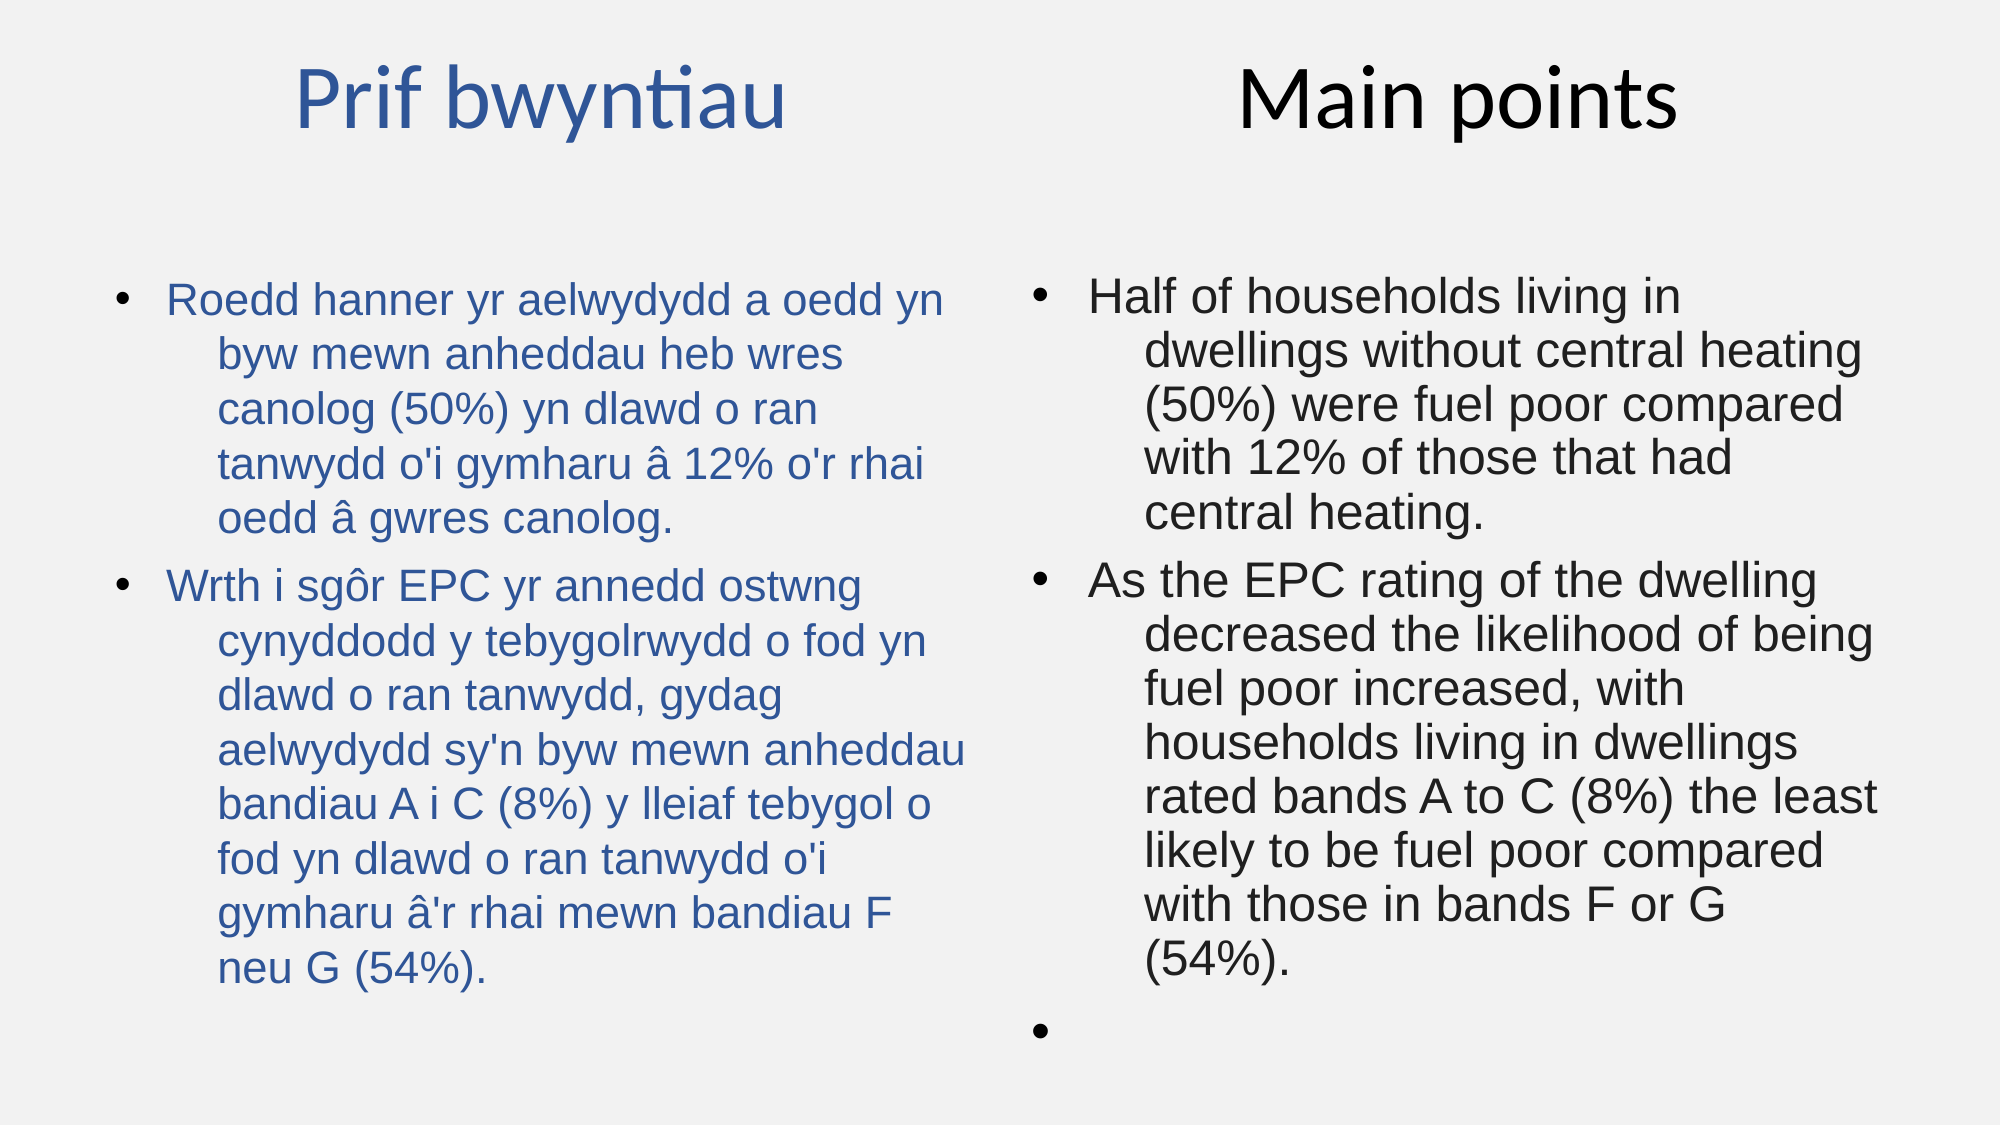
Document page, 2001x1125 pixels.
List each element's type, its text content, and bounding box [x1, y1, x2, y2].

text_box Main points [1016, 0, 1901, 186]
list Half of households living in dwellings without central heating (50%) were fuel poor compared with 12% of those that had central heating. As the EPC rating of the dwelling decreased the likelihood of being fuel poor increased, with households living in dwellings rated bands A to C (8%) the least likely to be fuel poor compared with those in bands F or G (54%). [1016, 262, 1901, 1005]
title Prif bwyntiau [99, 0, 984, 186]
list Roedd hanner yr aelwydydd a oedd yn byw mewn anheddau heb wres canolog (50%) yn dlawd o ran tanwydd o'i gymharu â 12% o'r rhai oedd â gwres canolog. Wrth i sgôr EPC yr annedd ostwng cynyddodd y tebygolrwydd o fod yn dlawd o ran tanwydd, gydag aelwydydd sy'n byw mewn anheddau bandiau A i C (8%) y lleiaf tebygol o fod yn dlawd o ran tanwydd o'i gymharu â'r rhai mewn bandiau F neu G (54%). [99, 262, 984, 1005]
